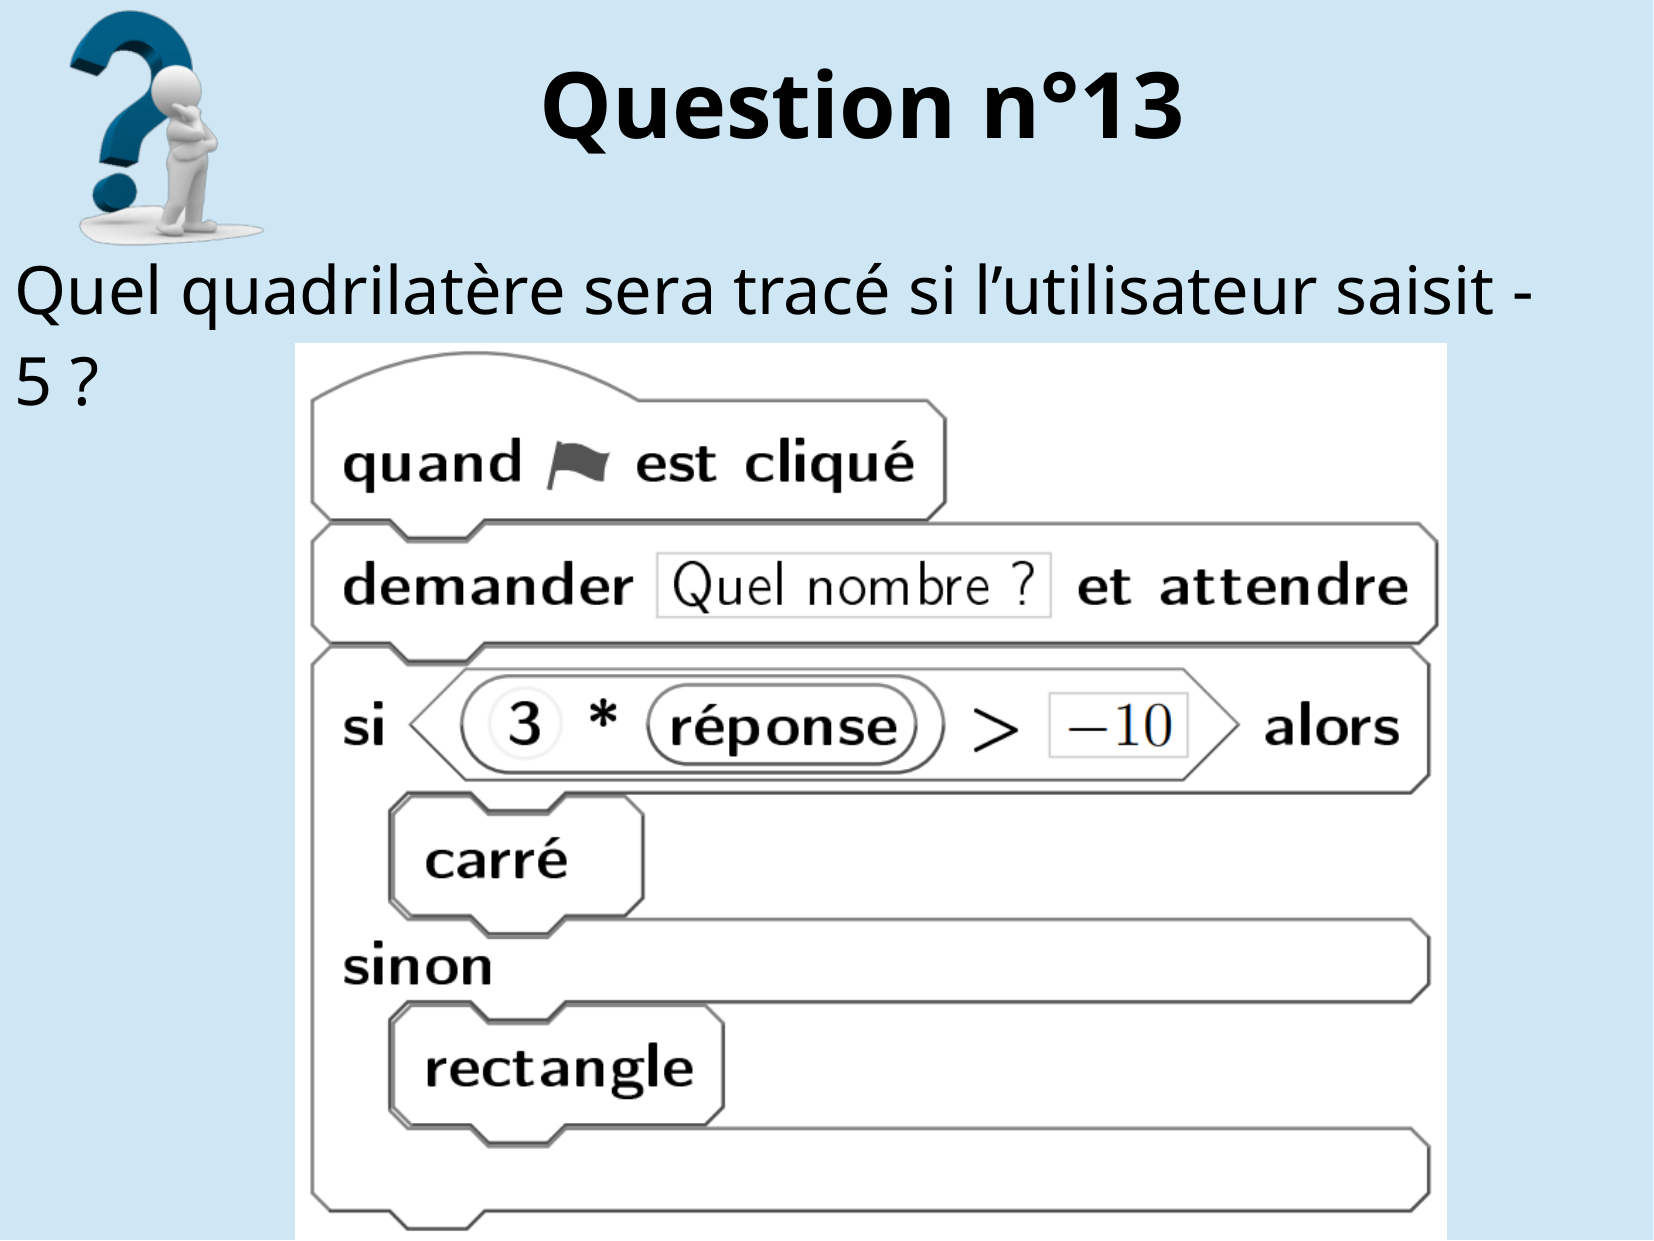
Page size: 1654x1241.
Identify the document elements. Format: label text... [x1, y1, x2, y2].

picture [59, 0, 266, 236]
text_box Quel quadrilatère sera tracé si l’utilisateur saisit -5 ? [0, 236, 1595, 438]
title Question n°13 [266, 0, 1607, 208]
picture [295, 343, 1447, 1241]
